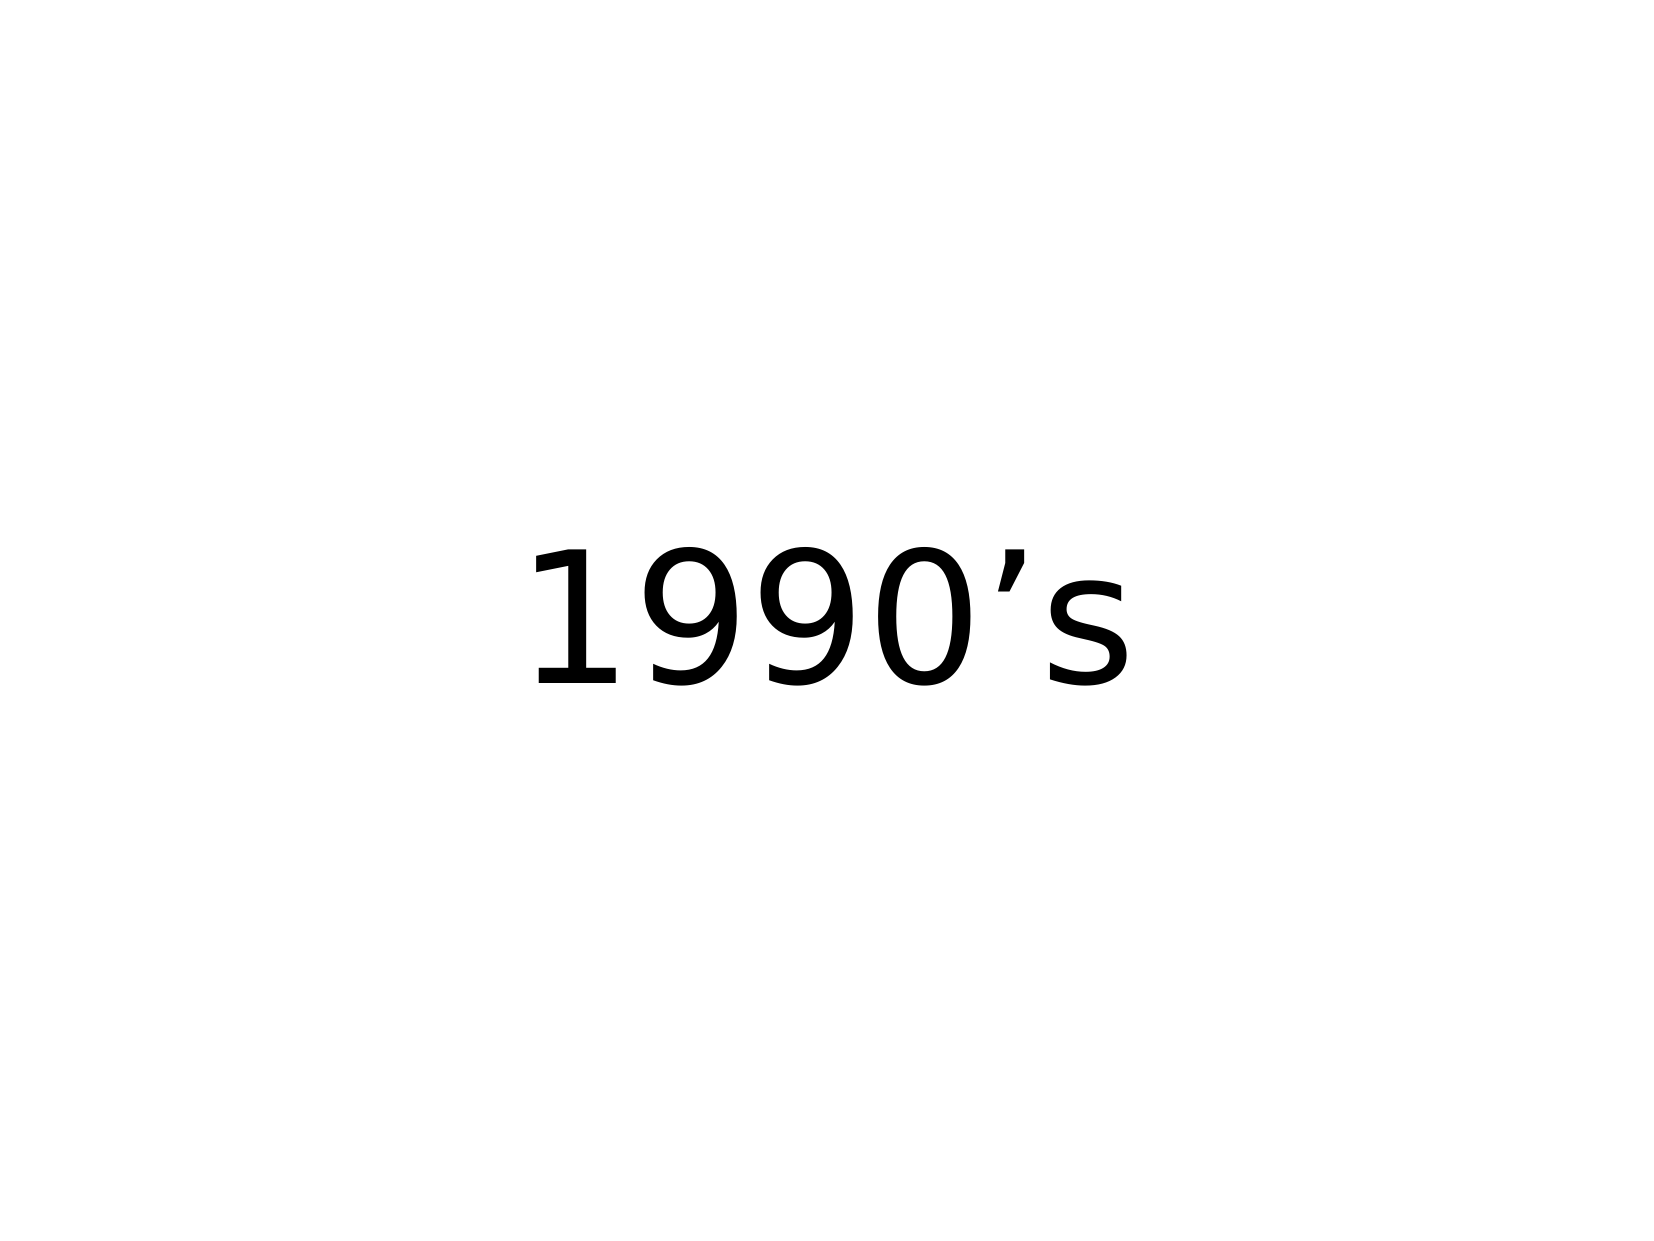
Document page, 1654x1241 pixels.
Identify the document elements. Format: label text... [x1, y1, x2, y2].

title 1990’s [82, 513, 1571, 727]
